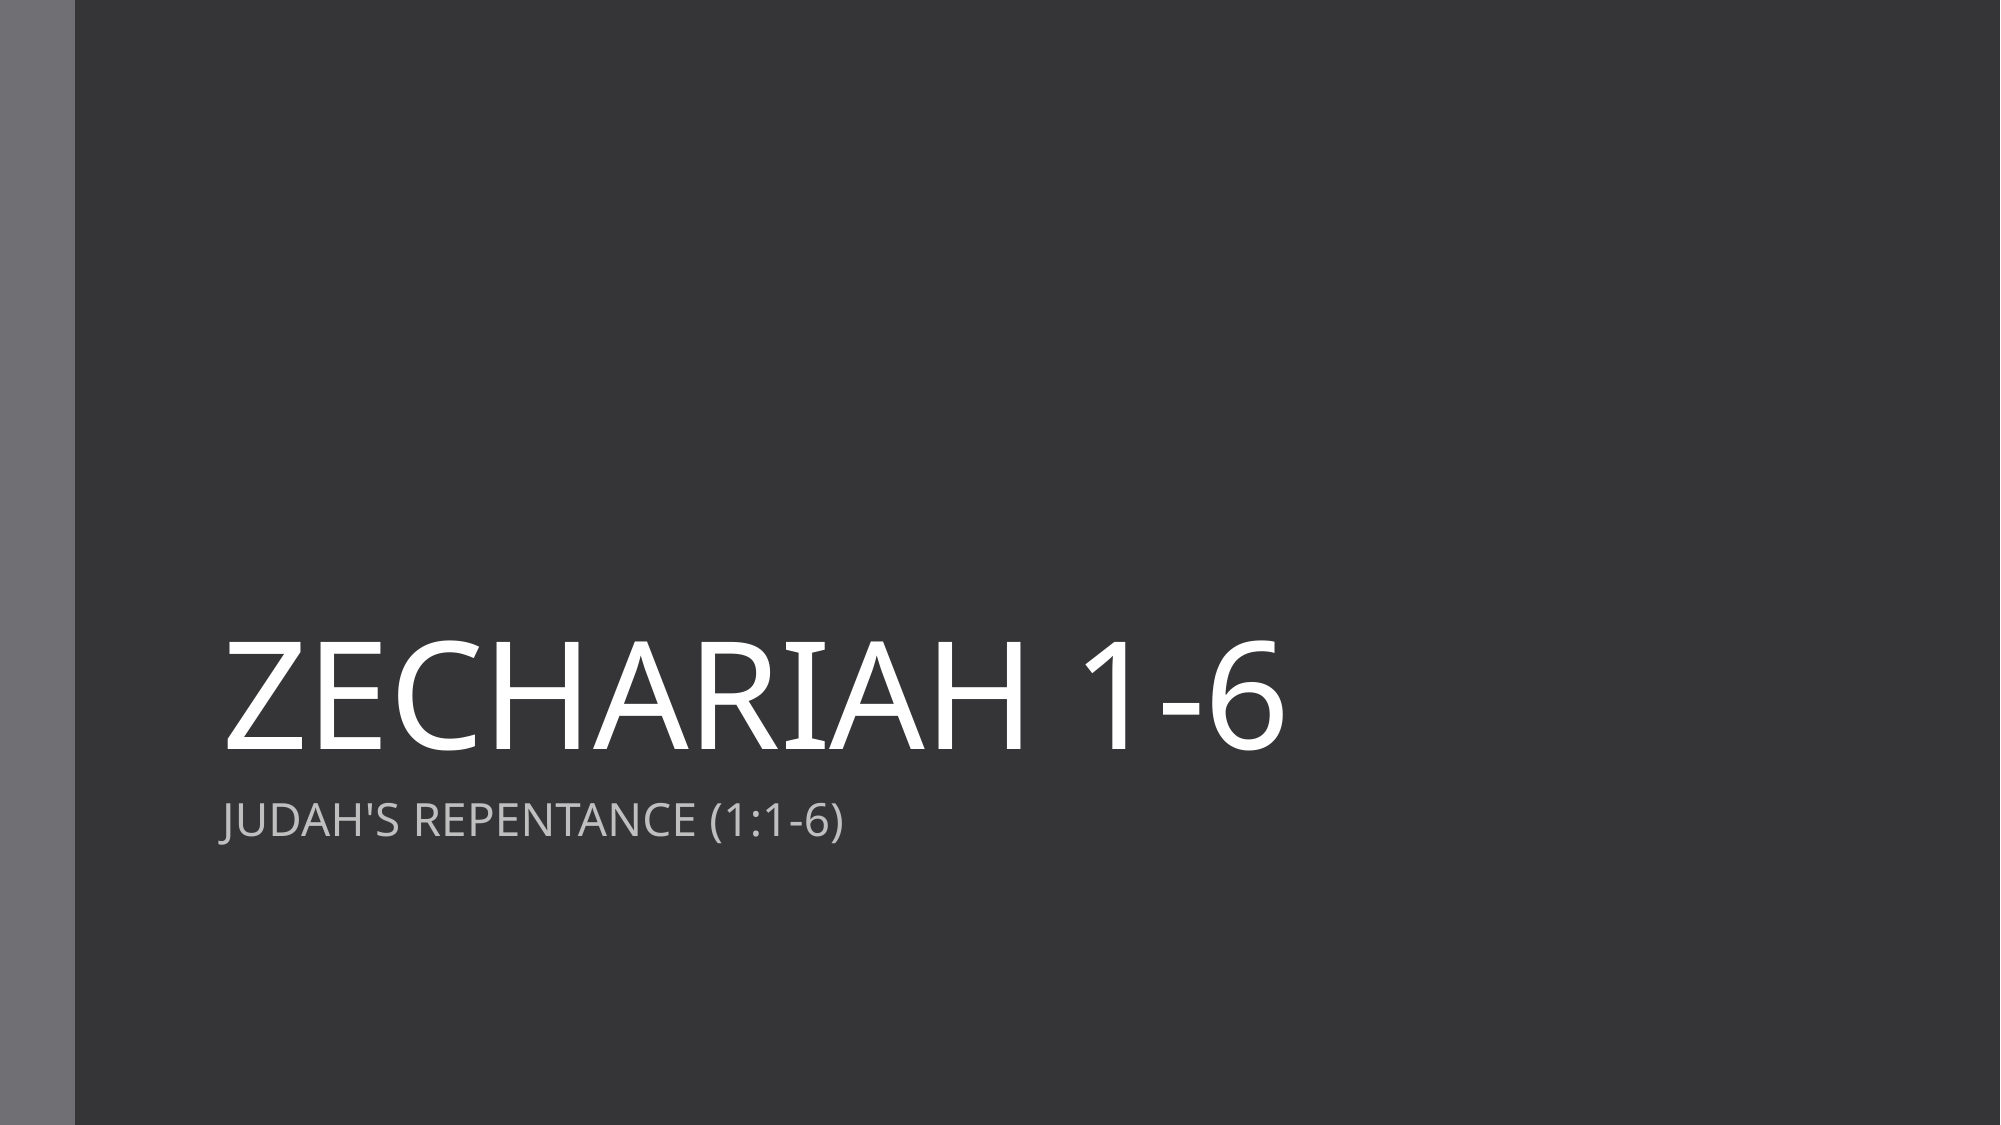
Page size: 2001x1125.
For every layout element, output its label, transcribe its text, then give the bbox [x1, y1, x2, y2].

title ZECHARIAH 1-6 [206, 124, 1752, 787]
subtitle JUDAH'S REPENTANCE (1:1-6) [206, 787, 1752, 1066]
